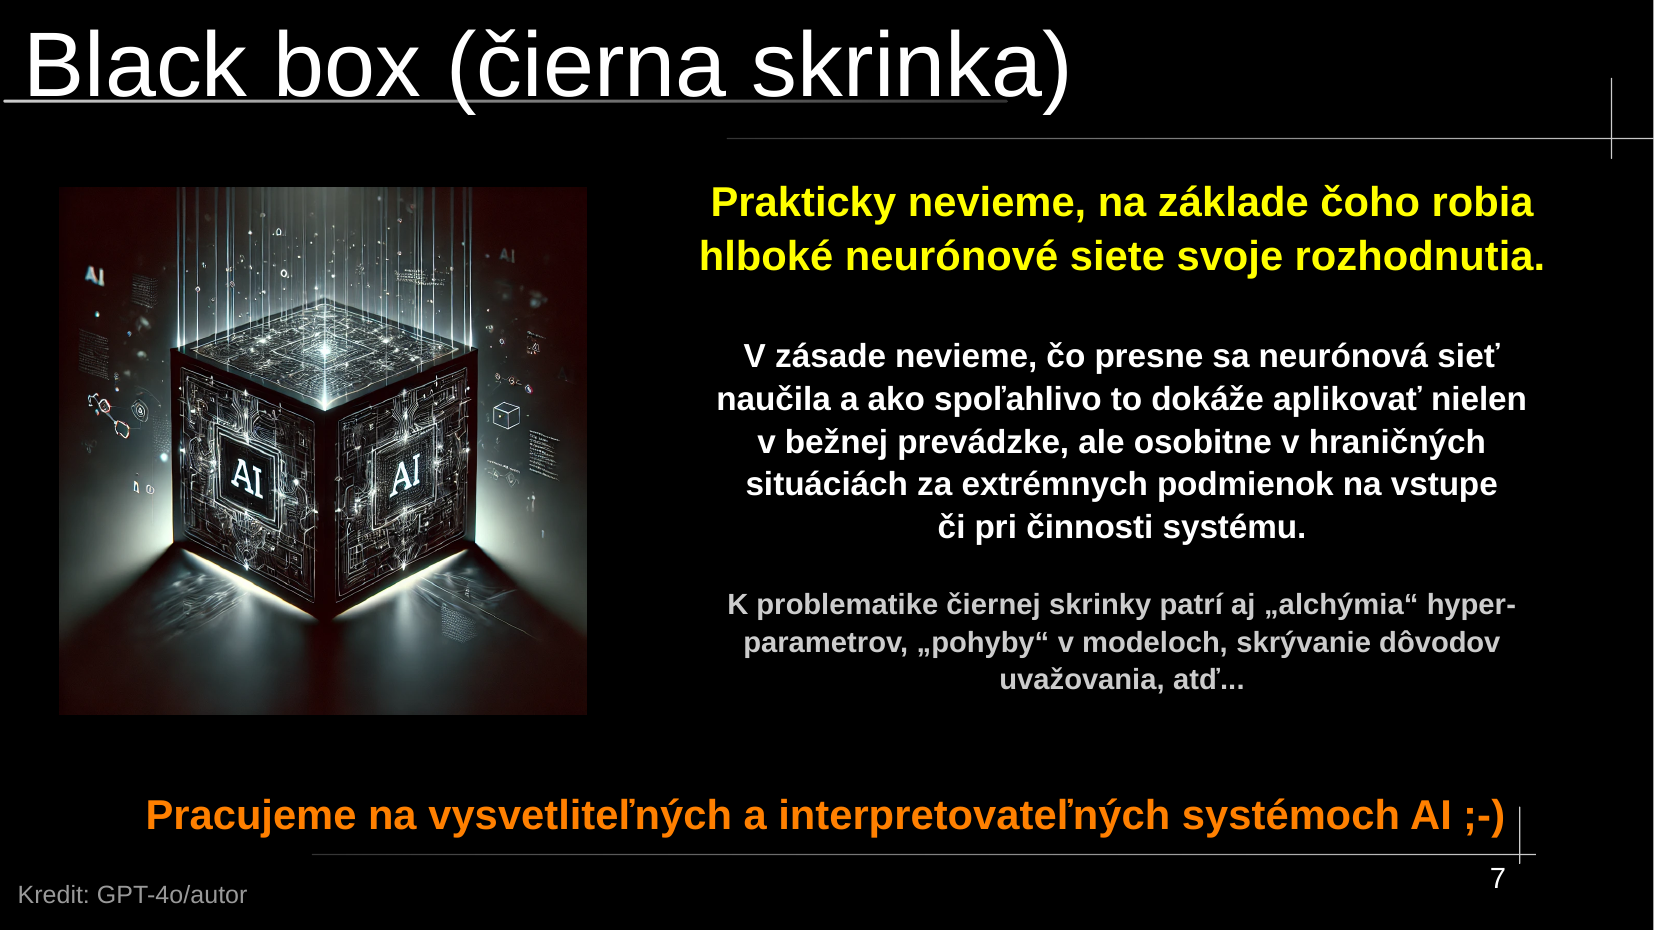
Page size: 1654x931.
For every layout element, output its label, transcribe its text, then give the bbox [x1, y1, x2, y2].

picture [59, 187, 587, 715]
title Black box (čierna skrinka) [23, 11, 1589, 119]
title Pracujeme na vysvetliteľných a interpretovateľných systémoch AI ;-) [29, 761, 1506, 869]
title Prakticky nevieme, na základe čoho robia hlboké neurónové siete svoje rozhodnutia. V zásade nevieme, čo presne sa neurónová sieť naučila a ako spoľahlivo to dokáže aplikovať nielen v bežnej prevádzke, ale osobitne v hraničných situáciách za extrémnych podmienok na vstupe či pri činnosti systému. K problematike čiernej skrinky patrí aj „alchýmia“ hyper-parametrov, „pohyby“ v modeloch, skrývanie dôvodov uvažovania, atď... [691, 135, 1554, 733]
title Kredit: GPT-4o/autor [17, 862, 1235, 928]
